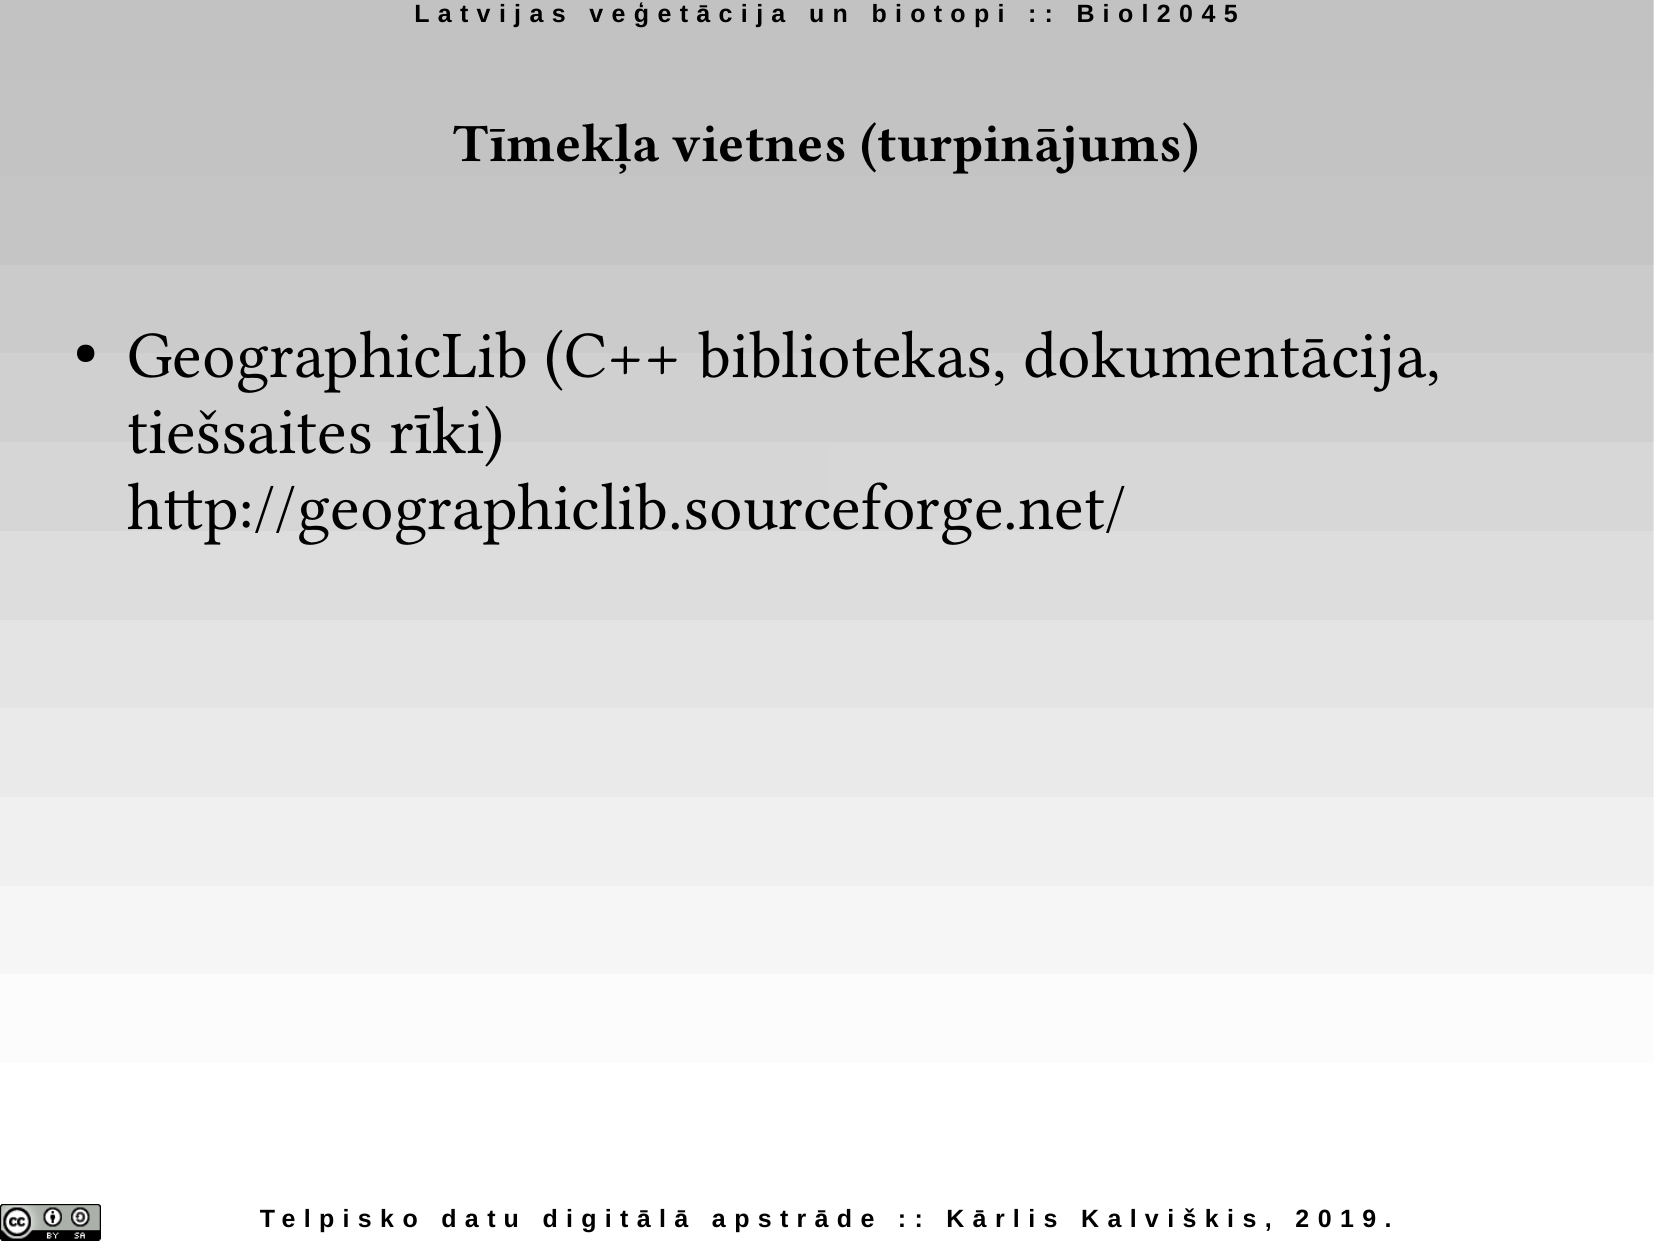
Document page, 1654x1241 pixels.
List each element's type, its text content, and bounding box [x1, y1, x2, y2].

title Tīmekļa vietnes (turpinājums) [0, 1, 1654, 287]
picture [0, 287, 1654, 1241]
list GeographicLib (C++ bibliotekas, dokumentācija, tiešsaites rīki) http://geographiclib.sourceforge.net/ [56, 317, 1600, 1175]
